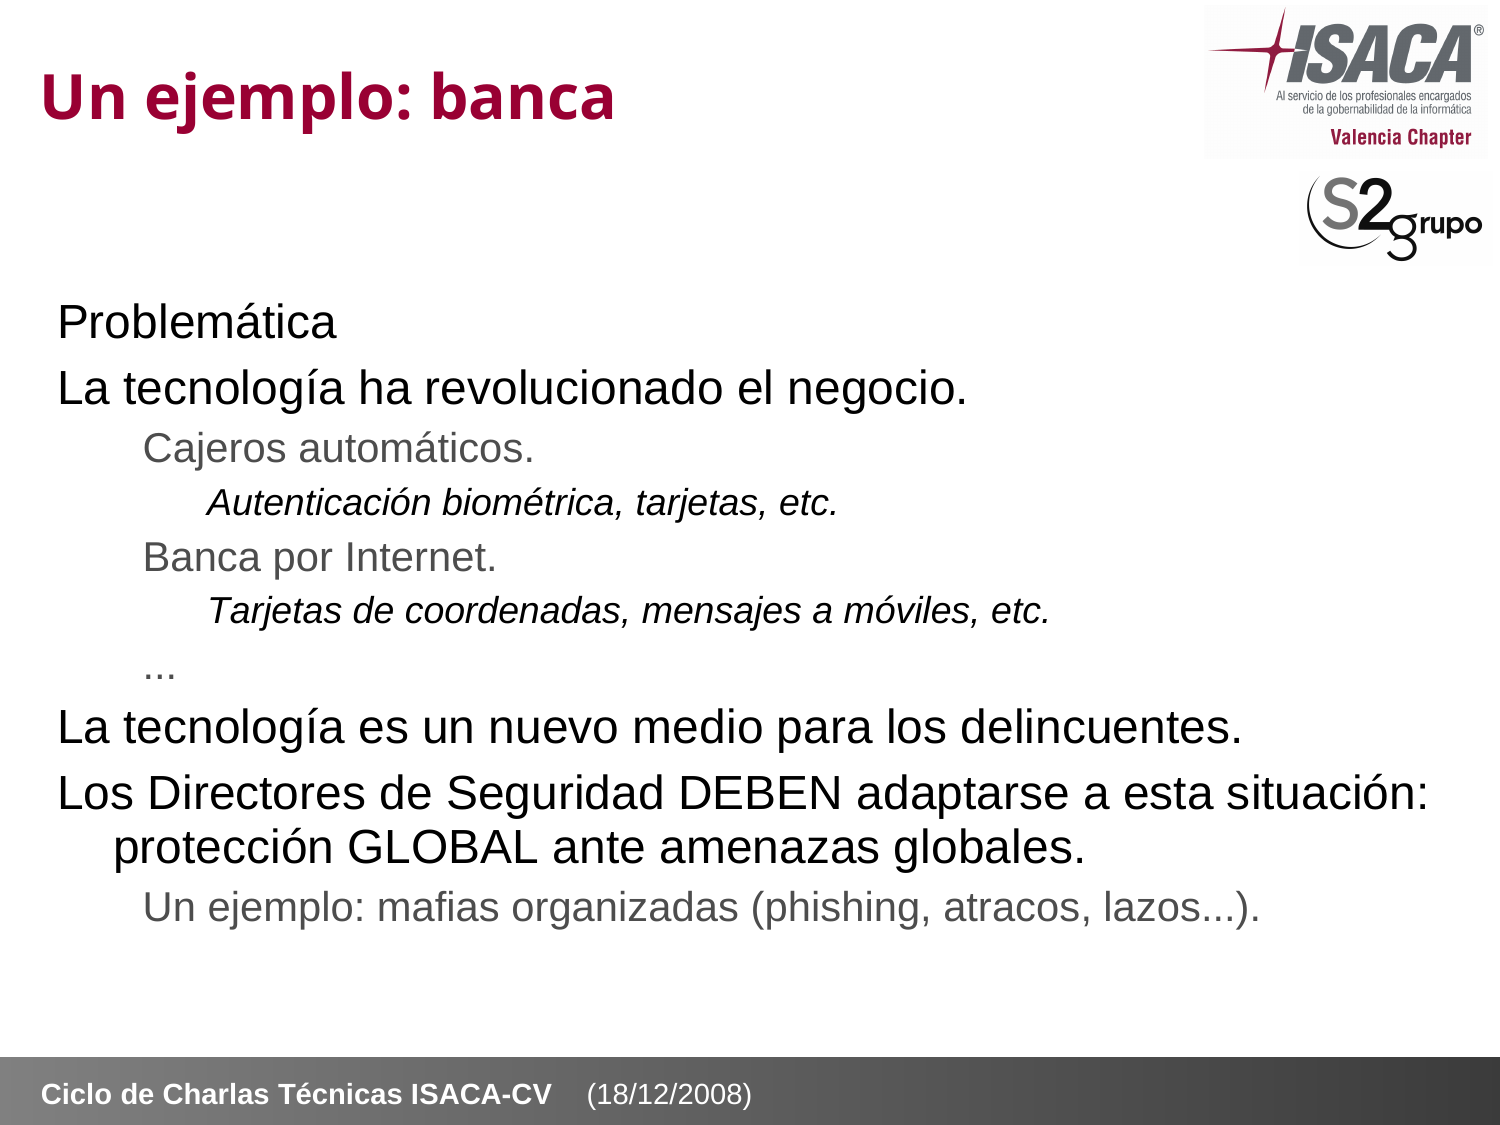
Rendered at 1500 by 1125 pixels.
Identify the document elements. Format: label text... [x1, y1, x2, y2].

title Un ejemplo: banca [39, 45, 1199, 233]
picture [1204, 5, 1488, 159]
picture [1299, 171, 1493, 266]
list Problemática La tecnología ha revolucionado el negocio. Cajeros automáticos. Autenticación biométrica, tarjetas, etc. Banca por Internet. Tarjetas de coordenadas, mensajes a móviles, etc. ... La tecnología es un nuevo medio para los delincuentes. Los Directores de Seguridad DEBEN adaptarse a esta situación: protección GLOBAL ante amenazas globales. Un ejemplo: mafias organizadas (phishing, atracos, lazos...). [42, 287, 1472, 1026]
